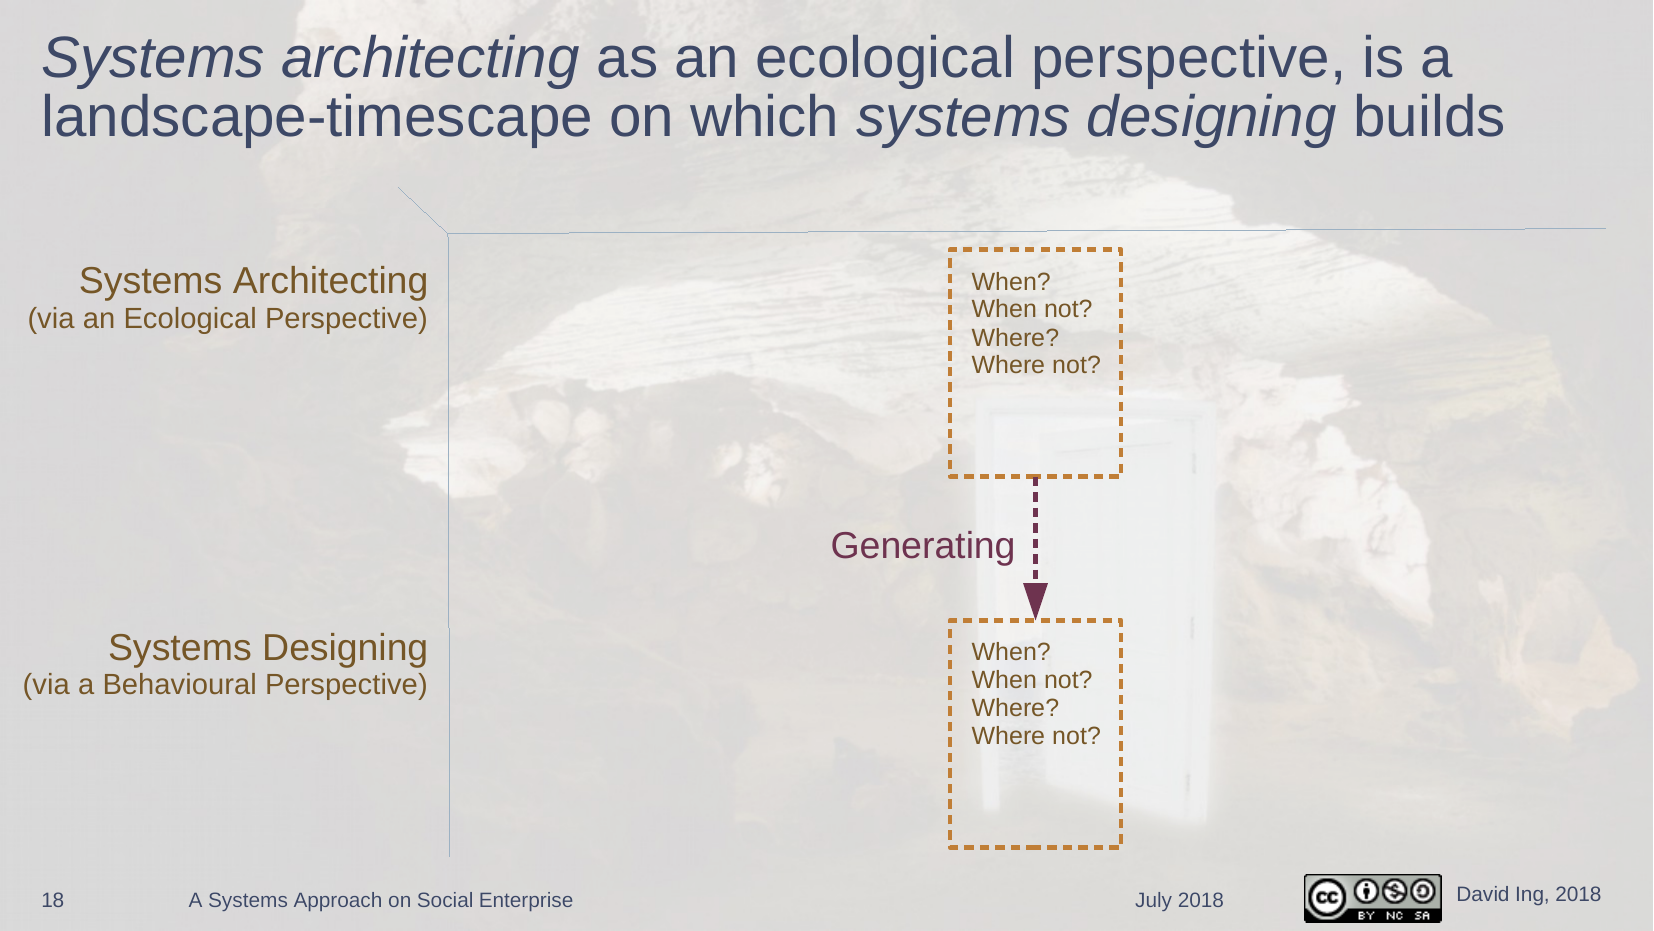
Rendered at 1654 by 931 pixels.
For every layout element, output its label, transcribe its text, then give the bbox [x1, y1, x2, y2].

text_box Systems Architecting (via an Ecological Perspective) [12, 252, 444, 342]
title Systems architecting as an ecological perspective, is a landscape-timescape on which systems designing builds [41, 30, 1613, 148]
text_box Systems Designing (via a Behavioural Perspective) [7, 618, 444, 709]
table_cell Pursuits: [0, 0, 1653, 931]
text_box Generating [815, 516, 1035, 574]
text_box When? When not? Where? Where not? [956, 630, 1117, 758]
picture [1304, 874, 1442, 923]
text_box When? When not? Where? Where not? [956, 259, 1117, 387]
